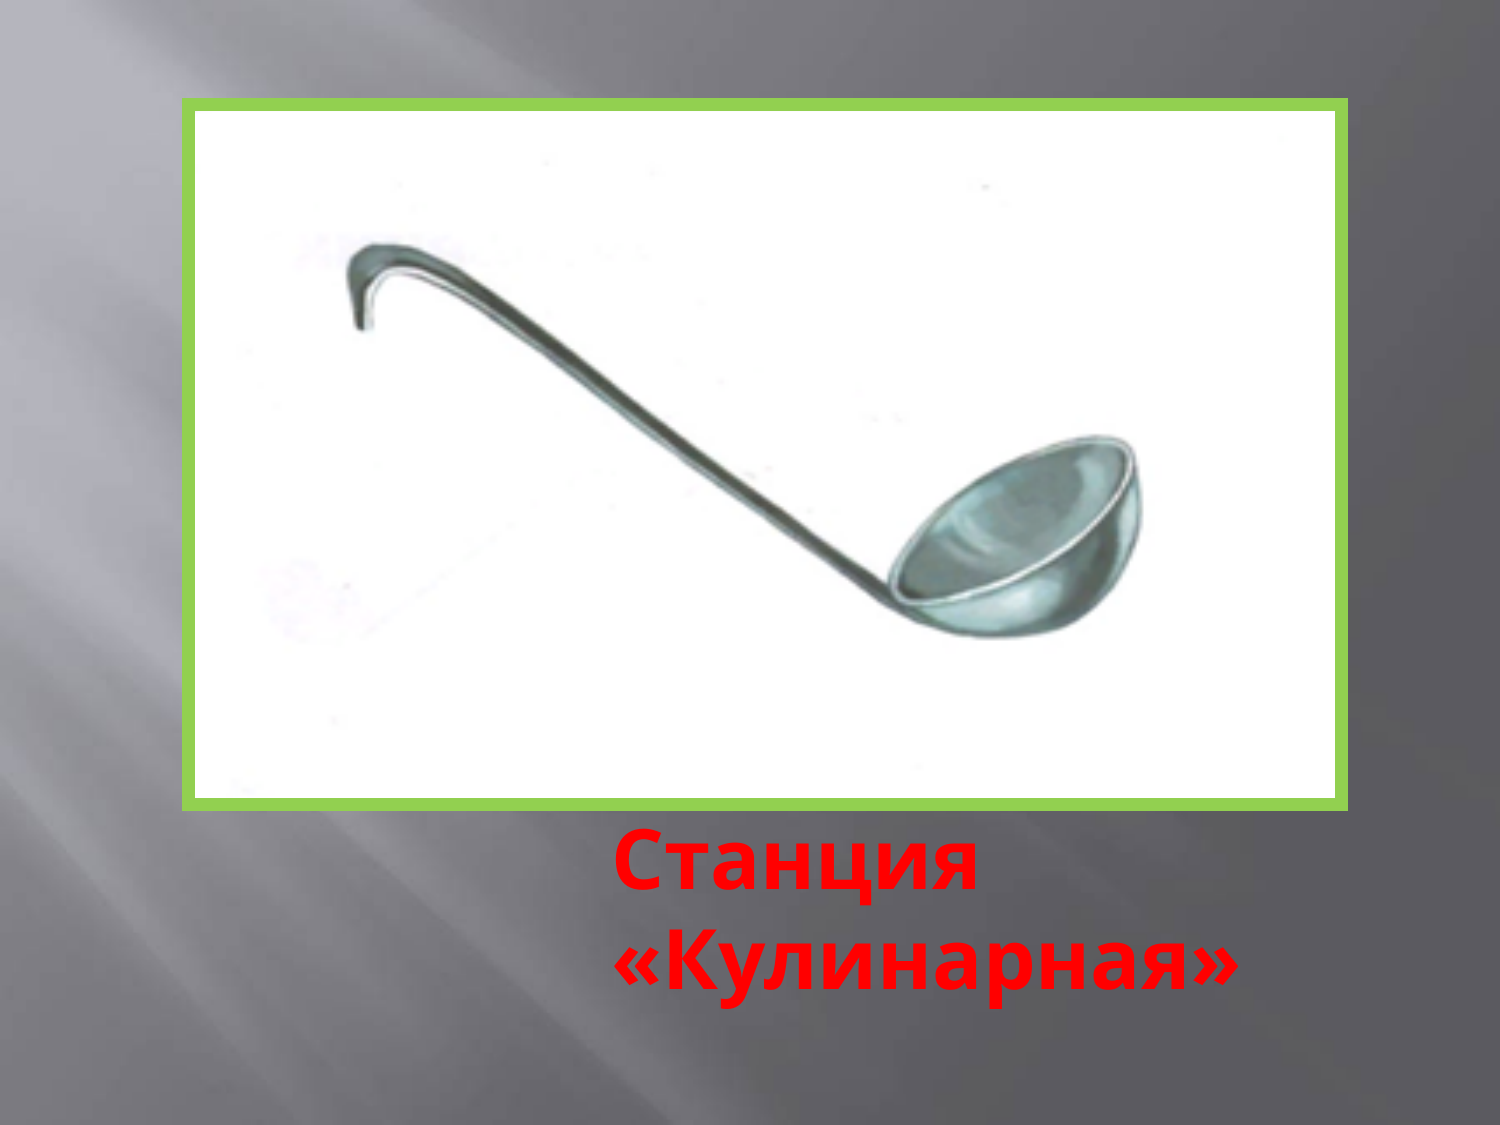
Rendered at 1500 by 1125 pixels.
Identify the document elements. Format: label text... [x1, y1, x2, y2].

picture [0, 0, 1500, 1125]
text_box Станция «Кулинарная» [596, 798, 1282, 1014]
